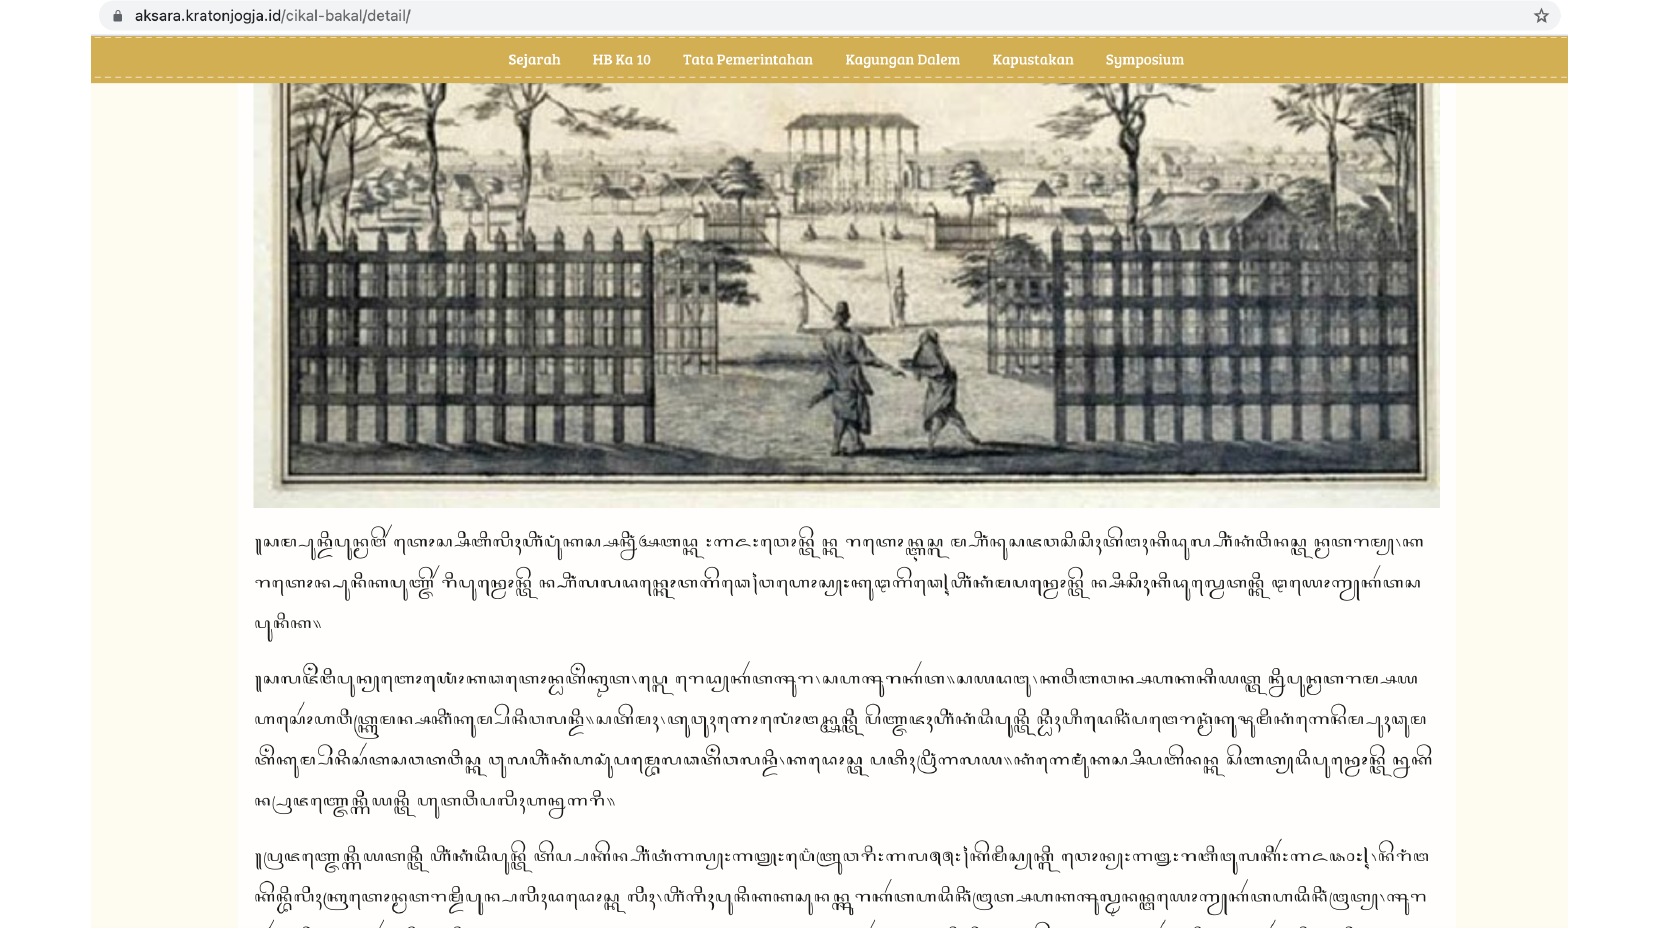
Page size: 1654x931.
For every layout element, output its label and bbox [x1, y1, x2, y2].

picture [91, 0, 1568, 928]
